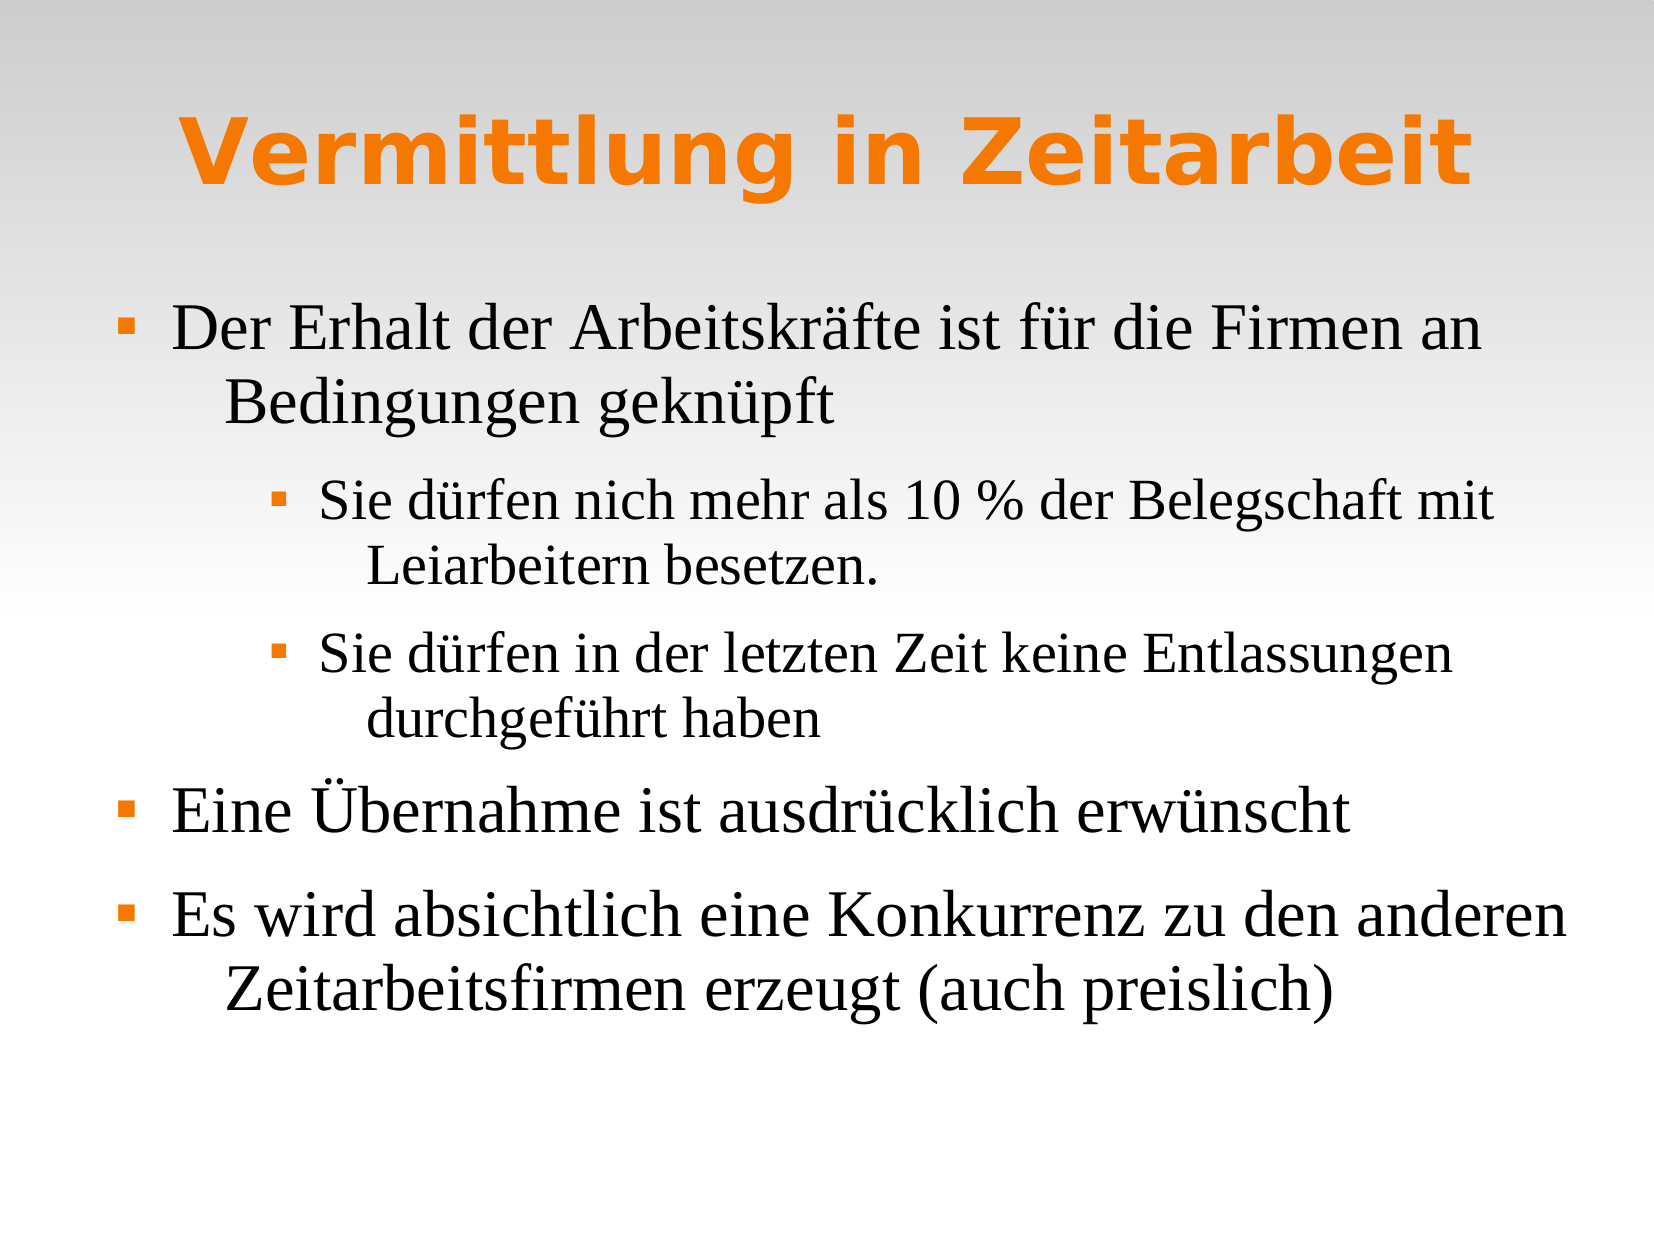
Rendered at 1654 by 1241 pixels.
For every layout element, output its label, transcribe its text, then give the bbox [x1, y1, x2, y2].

title Vermittlung in Zeitarbeit [82, 56, 1571, 250]
list Der Erhalt der Arbeitskräfte ist für die Firmen an Bedingungen geknüpft Sie dürfen nich mehr als 10 % der Belegschaft mit Leiarbeitern besetzen. Sie dürfen in der letzten Zeit keine Entlassungen durchgeführt haben Eine Übernahme ist ausdrücklich erwünscht Es wird absichtlich eine Konkurrenz zu den anderen Zeitarbeitsfirmen erzeugt (auch preislich) [82, 290, 1571, 1094]
